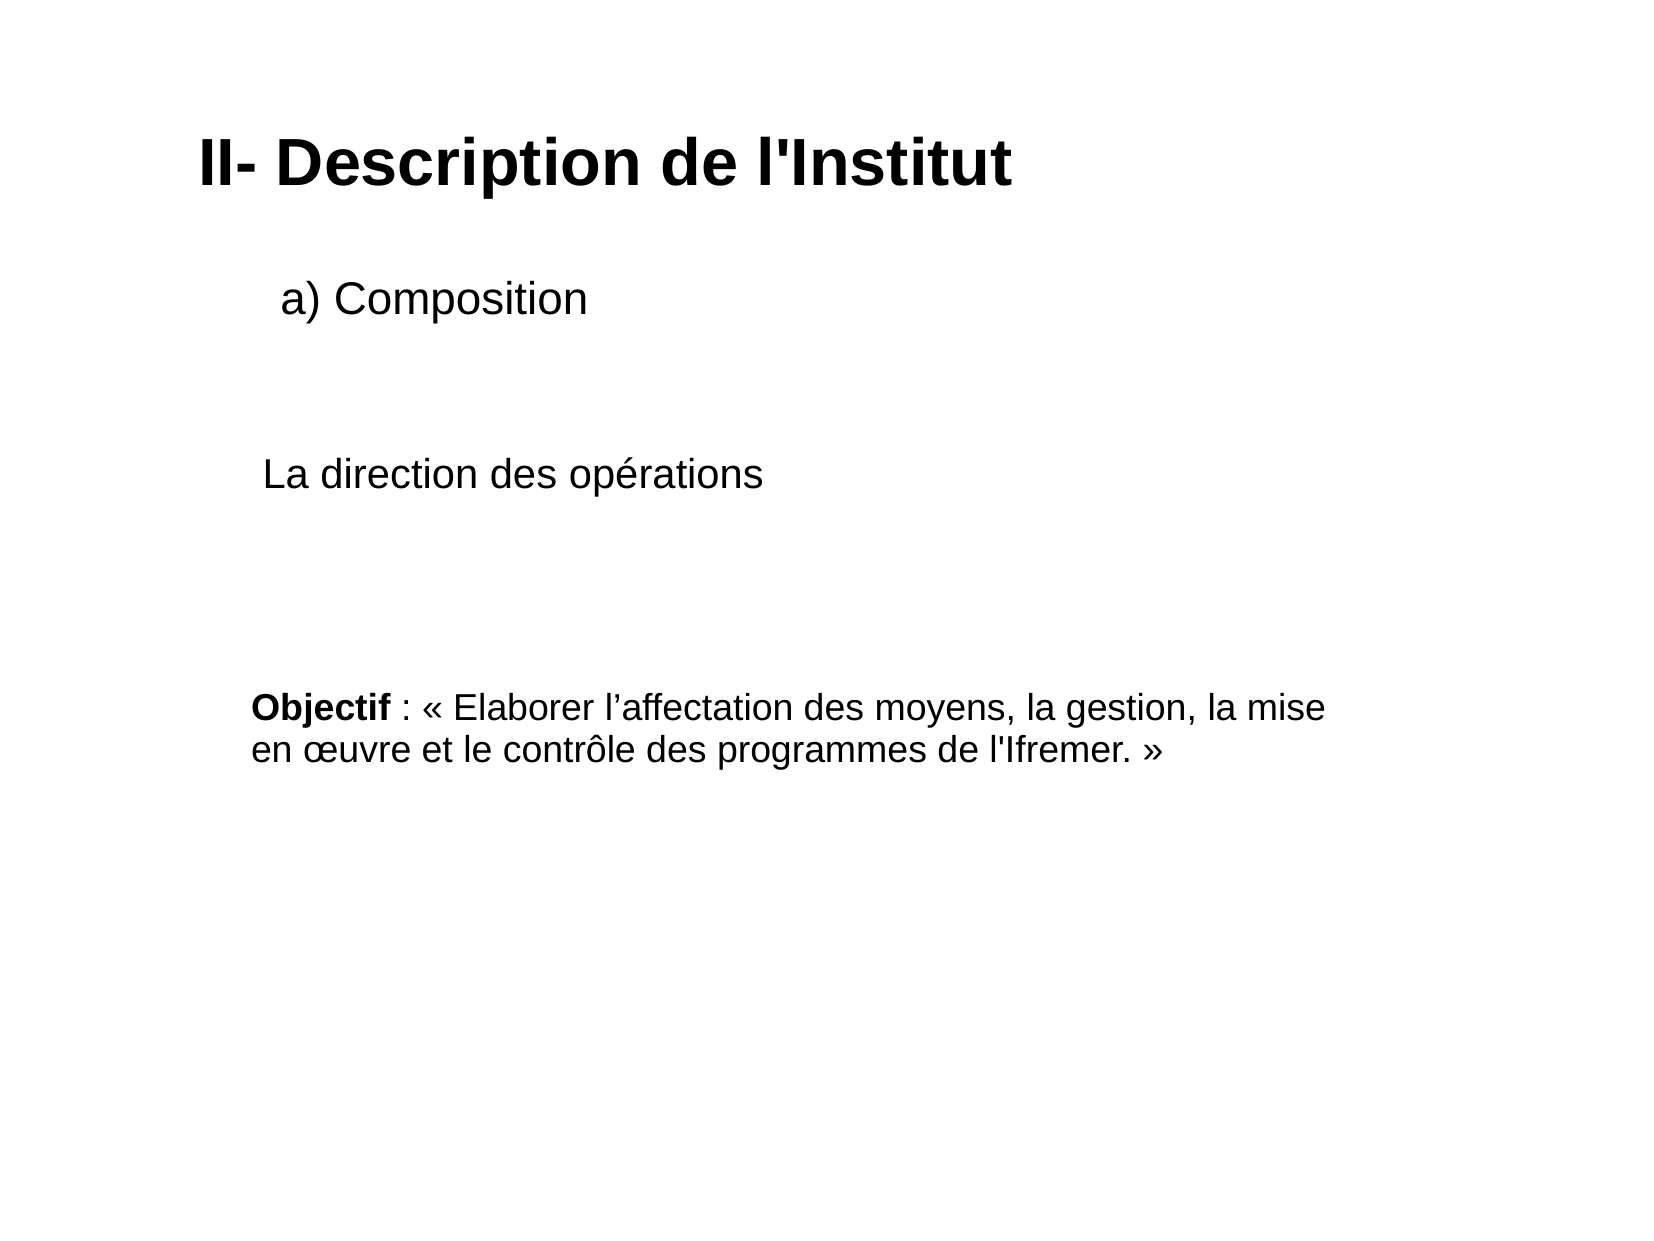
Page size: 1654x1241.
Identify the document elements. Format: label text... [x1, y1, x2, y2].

text_box Objectif : « Elaborer l’affectation des moyens, la gestion, la mise en œuvre et le contrôle des programmes de l'Ifremer. » [236, 679, 1388, 780]
text_box La direction des opérations [236, 442, 1477, 1093]
text_box a) Composition [265, 265, 827, 332]
text_box II- Description de l'Institut [183, 117, 1029, 207]
